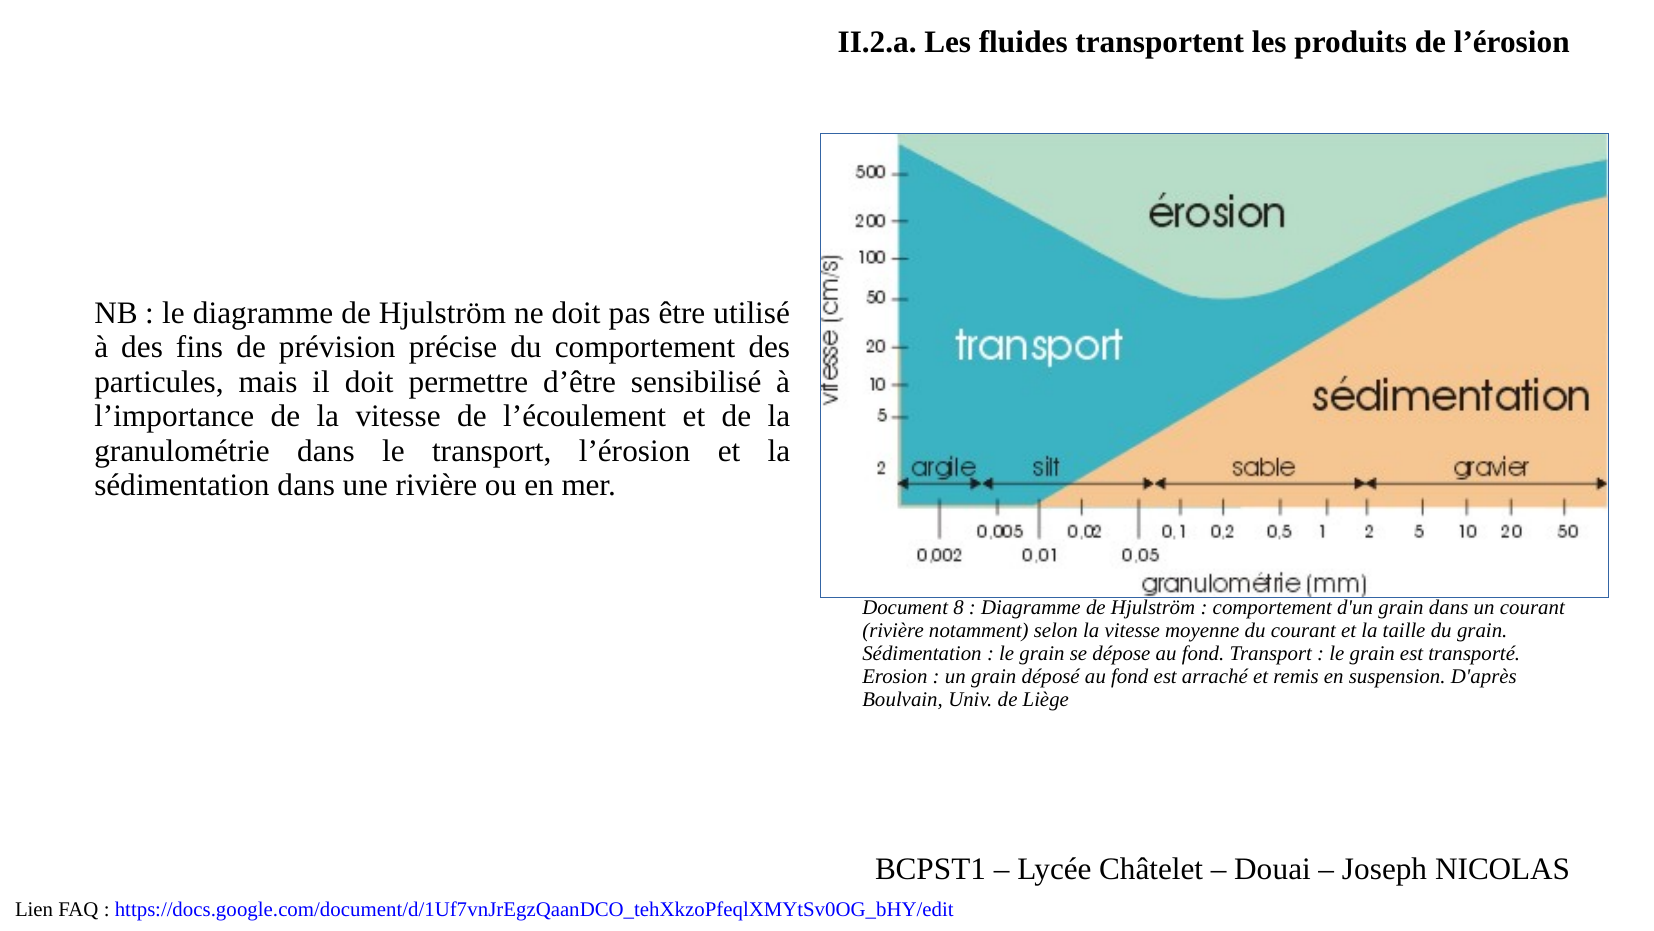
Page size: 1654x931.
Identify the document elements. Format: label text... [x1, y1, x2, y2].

text_box II.2.a. Les fluides transportent les produits de l’érosion [637, 5, 1571, 78]
text_box Document 8 : Diagramme de Hjulström : comportement d'un grain dans un courant (rivière notamment) selon la vitesse moyenne du courant et la taille du grain. Sédimentation : le grain se dépose au fond. Transport : le grain est transporté. Erosion : un grain déposé au fond est arraché et remis en suspension. D'après Boulvain, Univ. de Liège [862, 596, 1584, 733]
picture [820, 133, 1609, 598]
text_box Lien FAQ : https://docs.google.com/document/d/1Uf7vnJrEgzQaanDCO_tehXkzoPfeqlXMYtSv0OG_bHY/edit [0, 897, 993, 931]
text_box BCPST1 – Lycée Châtelet – Douai – Joseph NICOLAS [637, 832, 1571, 905]
text_box NB : le diagramme de Hjulström ne doit pas être utilisé à des fins de prévision précise du comportement des particules, mais il doit permettre d’être sensibilisé à l’importance de la vitesse de l’écoulement et de la granulométrie dans le transport, l’érosion et la sédimentation dans une rivière ou en mer. [94, 295, 792, 851]
